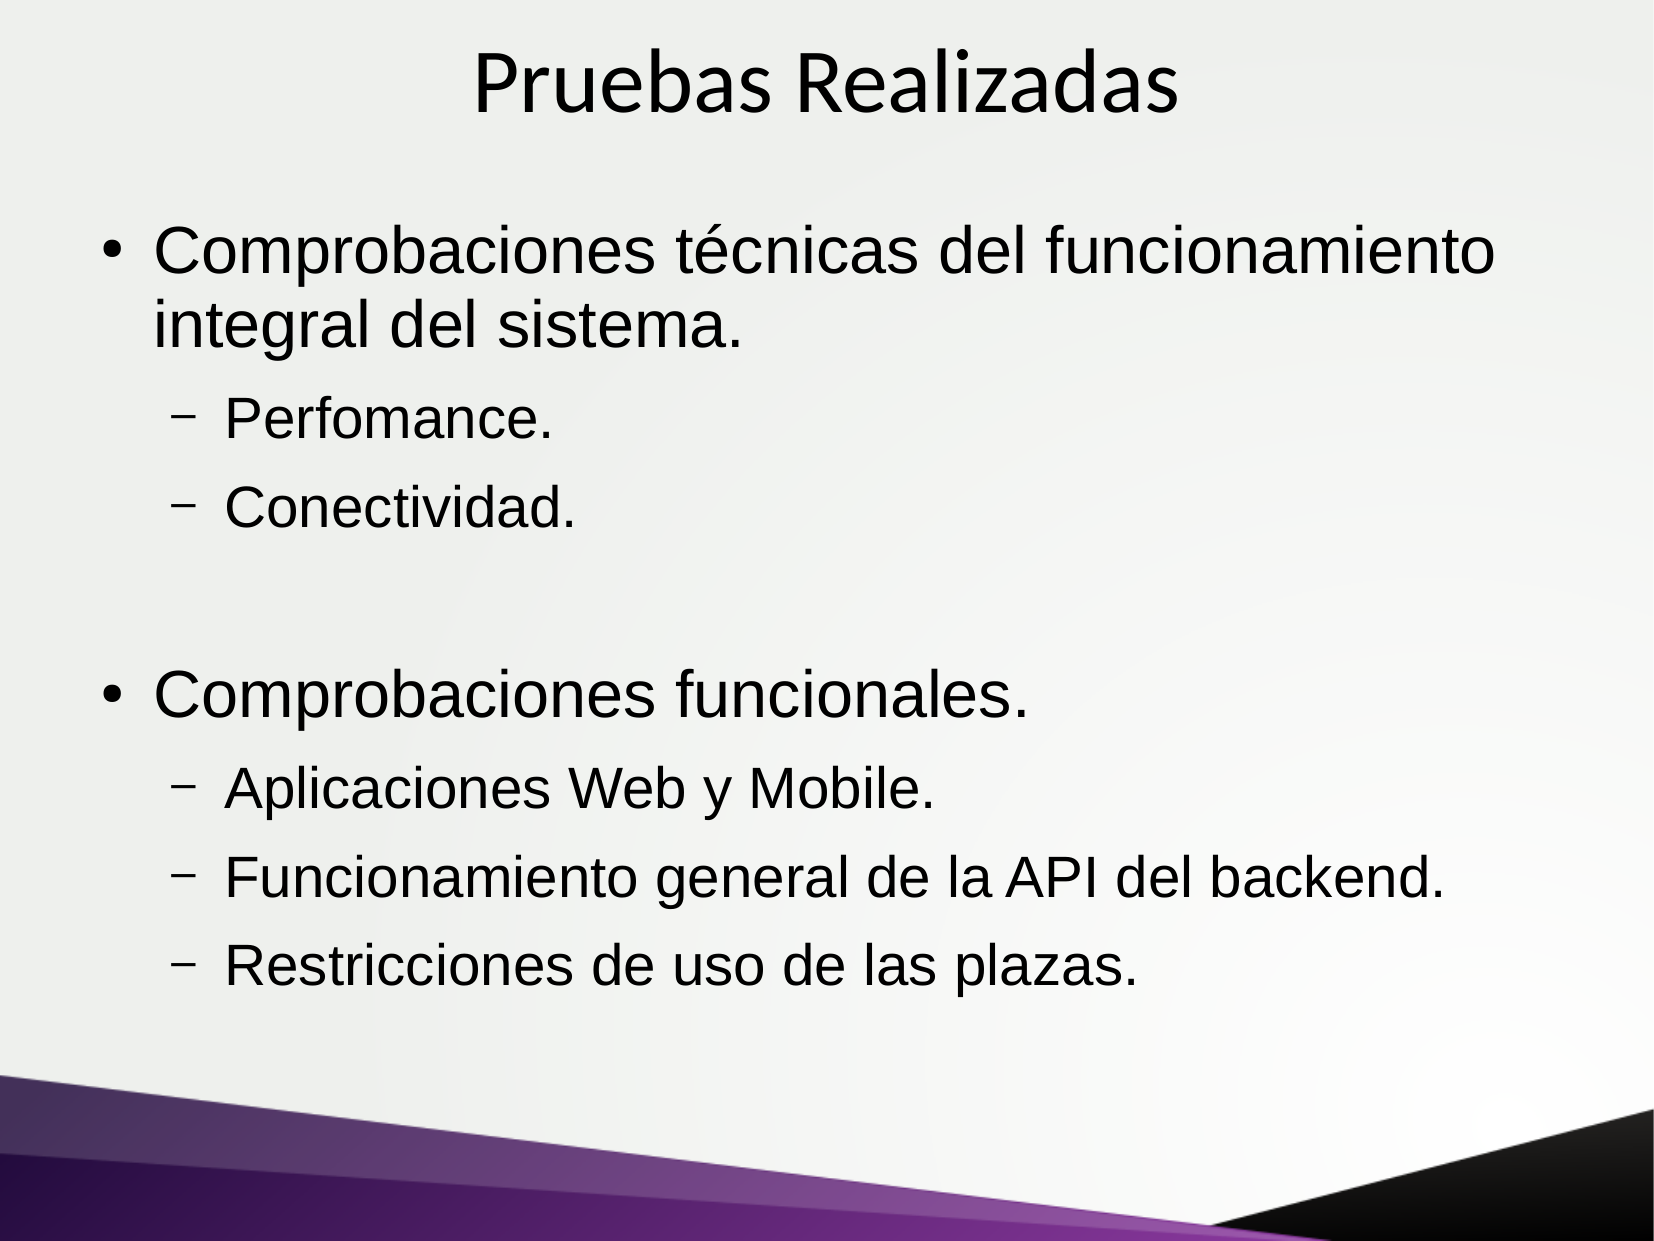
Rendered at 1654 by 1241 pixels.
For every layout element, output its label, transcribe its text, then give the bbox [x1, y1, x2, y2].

picture [0, 0, 1654, 1241]
title Pruebas Realizadas [82, 33, 1571, 146]
list Comprobaciones técnicas del funcionamiento integral del sistema. Perfomance. Conectividad. Comprobaciones funcionales. Aplicaciones Web y Mobile. Funcionamiento general de la API del backend. Restricciones de uso de las plazas. [82, 212, 1571, 1034]
